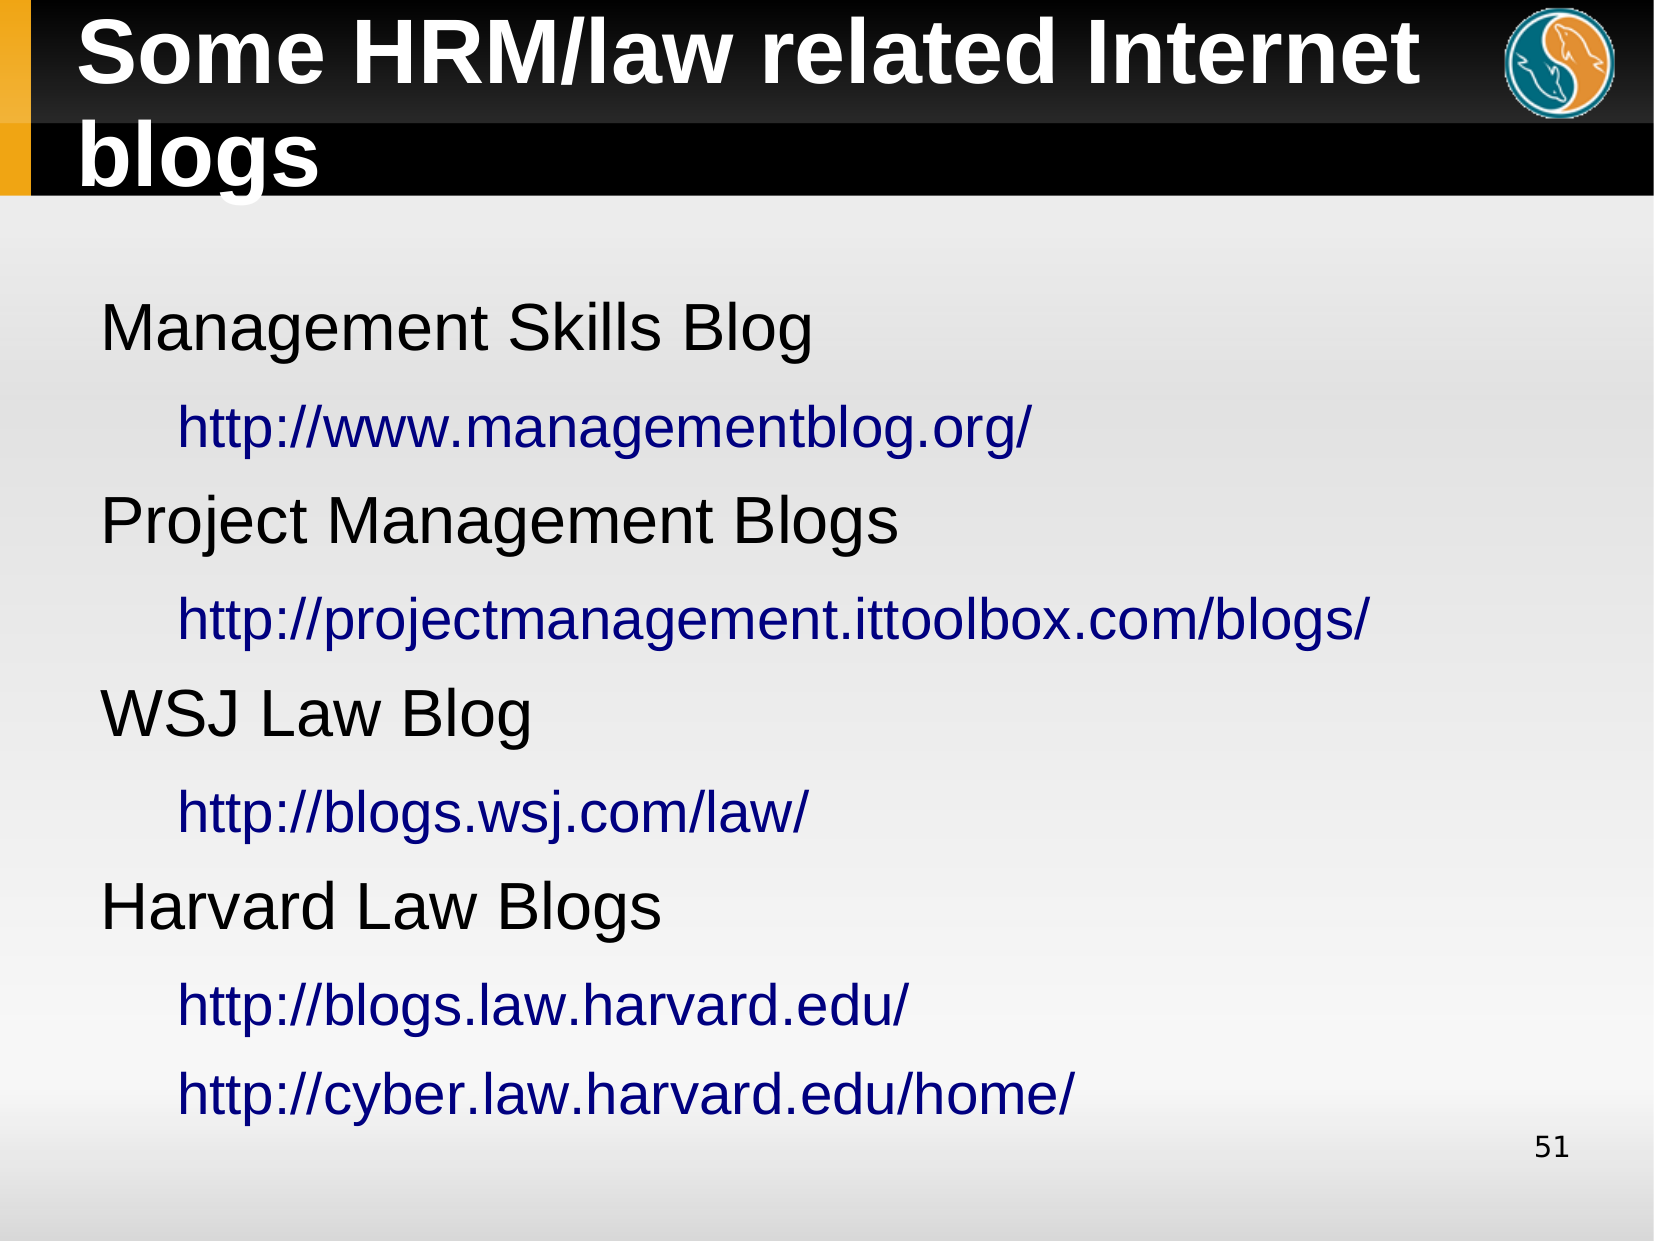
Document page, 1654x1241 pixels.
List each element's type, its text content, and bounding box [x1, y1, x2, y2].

picture [0, 0, 1654, 1241]
title Some HRM/law related Internet blogs [76, 1, 1565, 207]
list Management Skills Blog http://www.managementblog.org/ Project Management Blogs http://projectmanagement.ittoolbox.com/blogs/ WSJ Law Blog http://blogs.wsj.com/law/ Harvard Law Blogs http://blogs.law.harvard.edu/ http://cyber.law.harvard.edu/home/ [82, 290, 1571, 1127]
